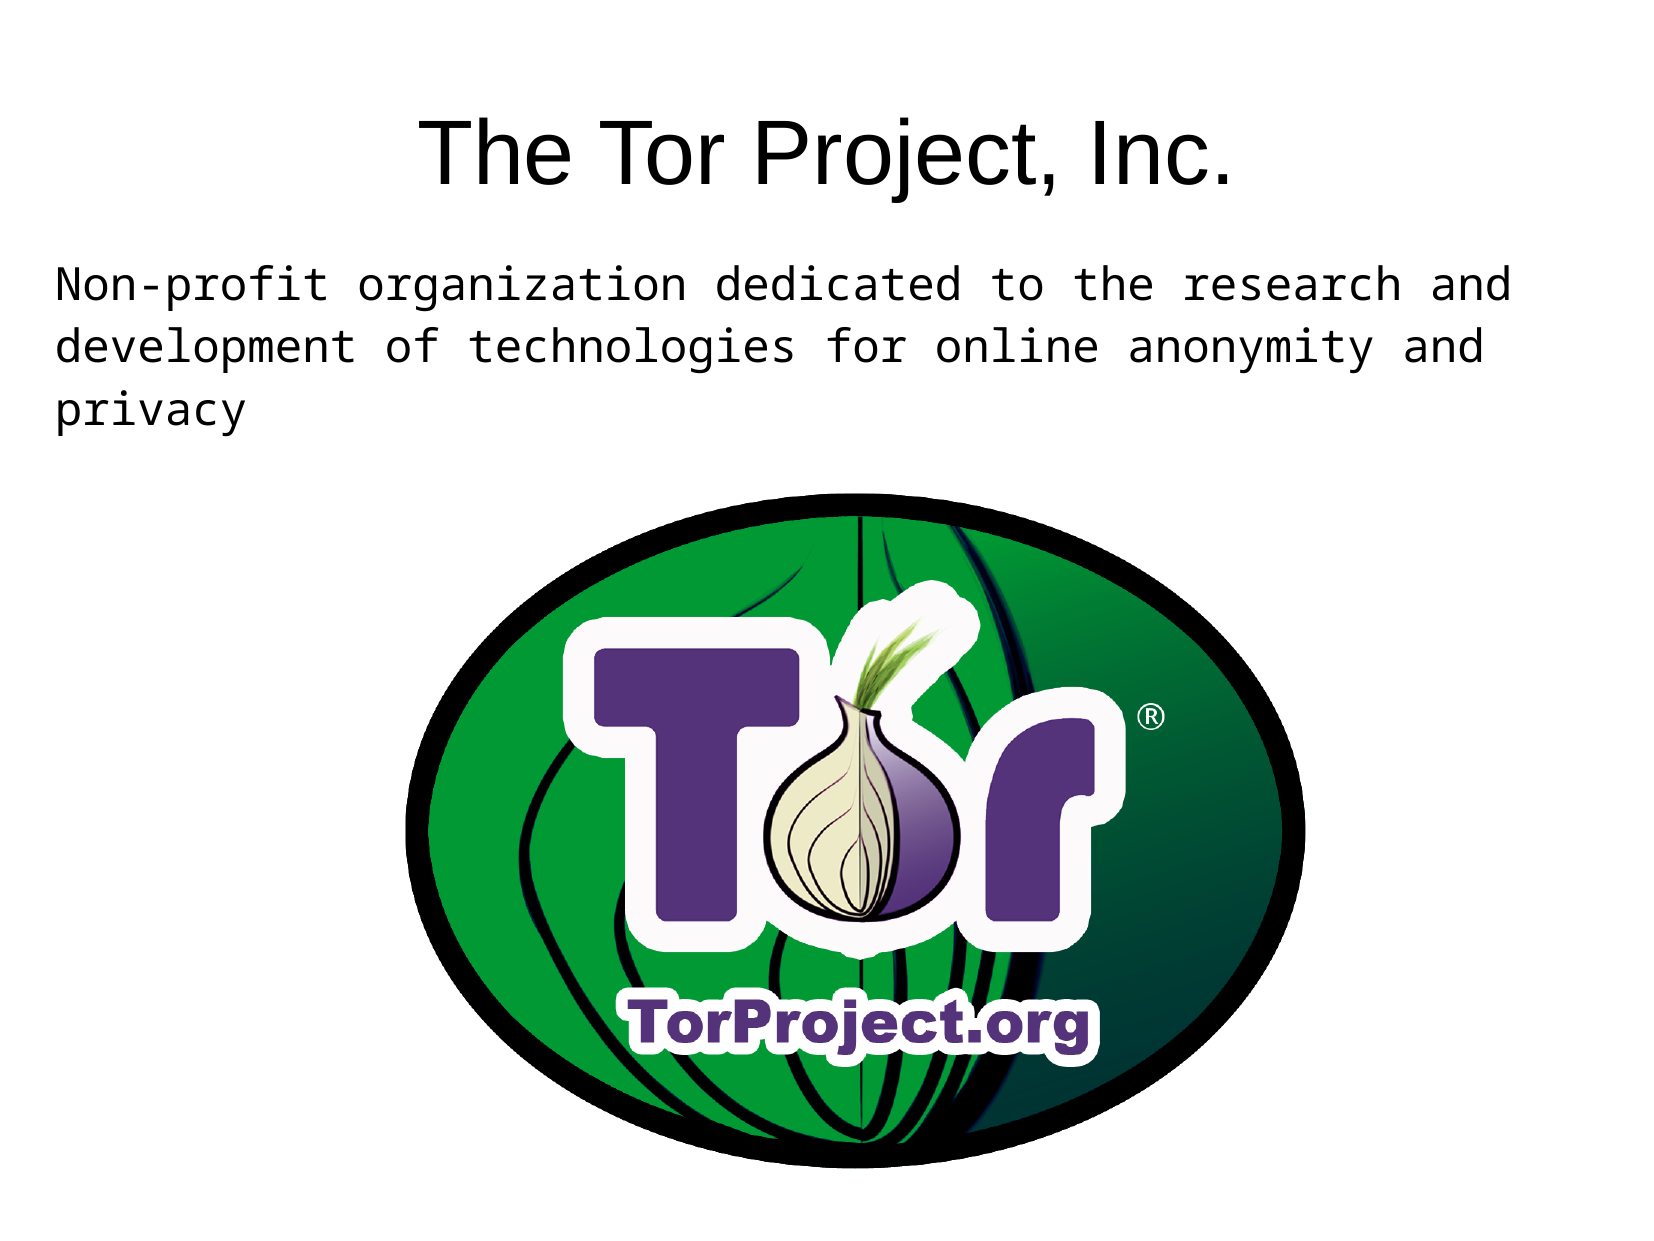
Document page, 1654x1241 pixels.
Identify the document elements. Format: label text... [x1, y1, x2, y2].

picture [330, 418, 1381, 1241]
text_box Non-profit organization dedicated to the research and development of technologies for online anonymity and privacy [40, 244, 1621, 419]
title The Tor Project, Inc. [82, 49, 1571, 244]
